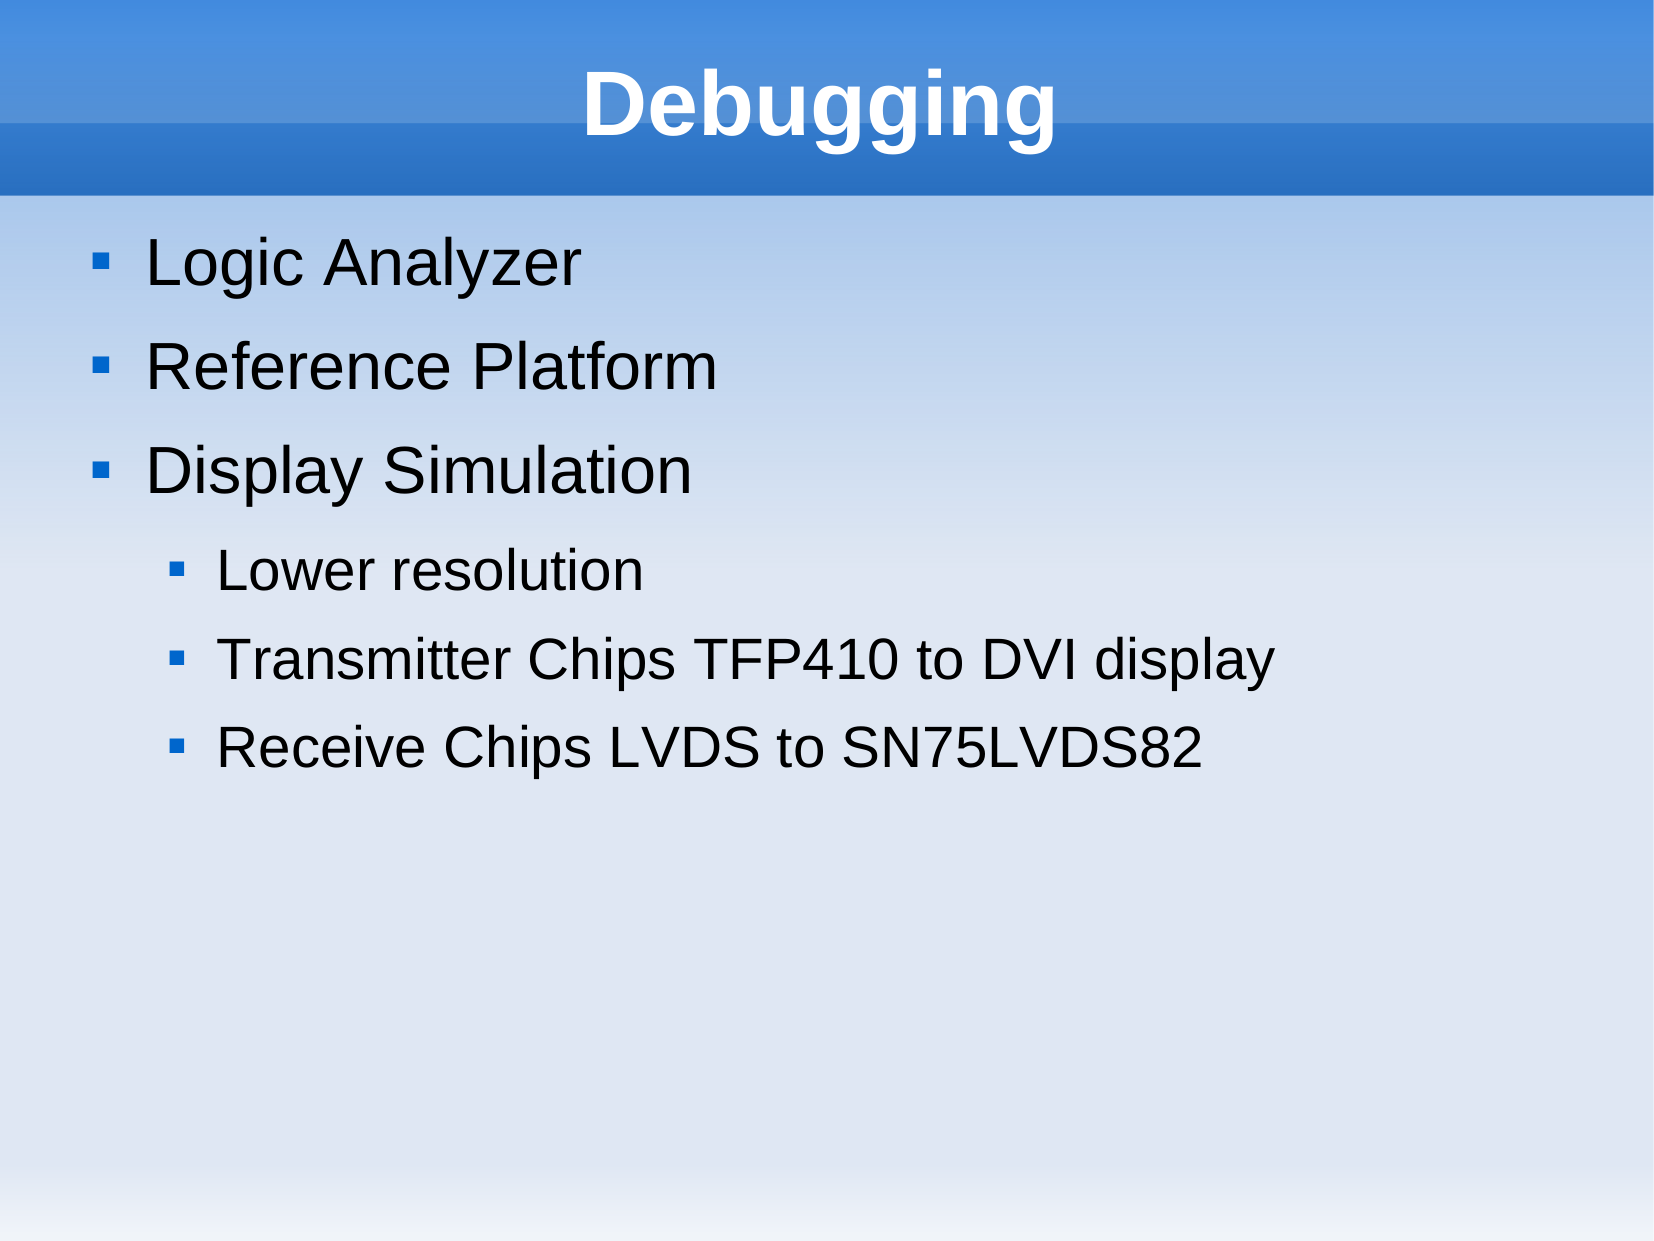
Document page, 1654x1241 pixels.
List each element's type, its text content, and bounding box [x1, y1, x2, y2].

list Logic Analyzer Reference Platform Display Simulation Lower resolution Transmitter Chips TFP410 to DVI display Receive Chips LVDS to SN75LVDS82 [75, 225, 1564, 1044]
picture [0, 0, 1654, 1241]
title Debugging [76, 0, 1565, 208]
